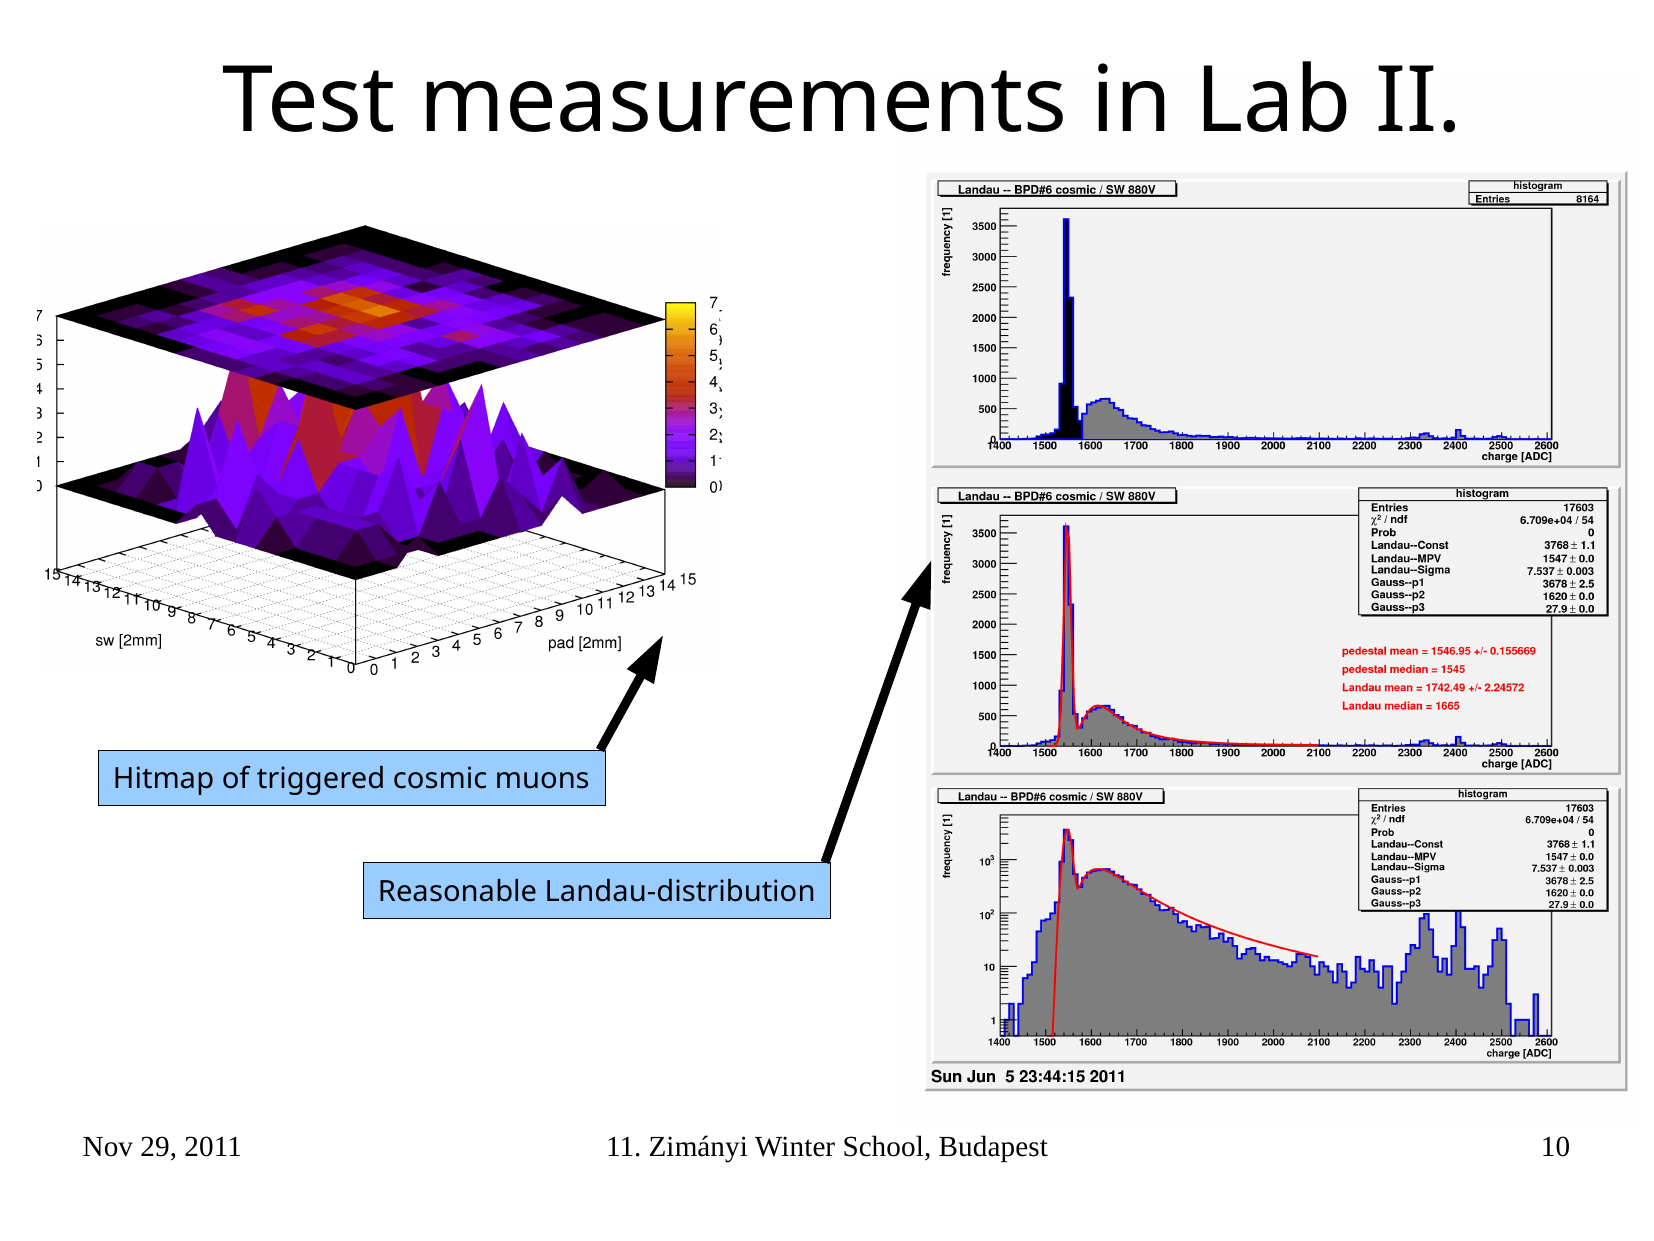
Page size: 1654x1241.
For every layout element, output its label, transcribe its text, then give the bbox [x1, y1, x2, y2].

picture [899, 74, 1642, 1126]
picture [37, 225, 722, 676]
text_box Reasonable Landau-distribution [368, 862, 826, 919]
text_box Hitmap of triggered cosmic muons [103, 750, 601, 806]
title Test measurements in Lab II. [82, 0, 1571, 193]
